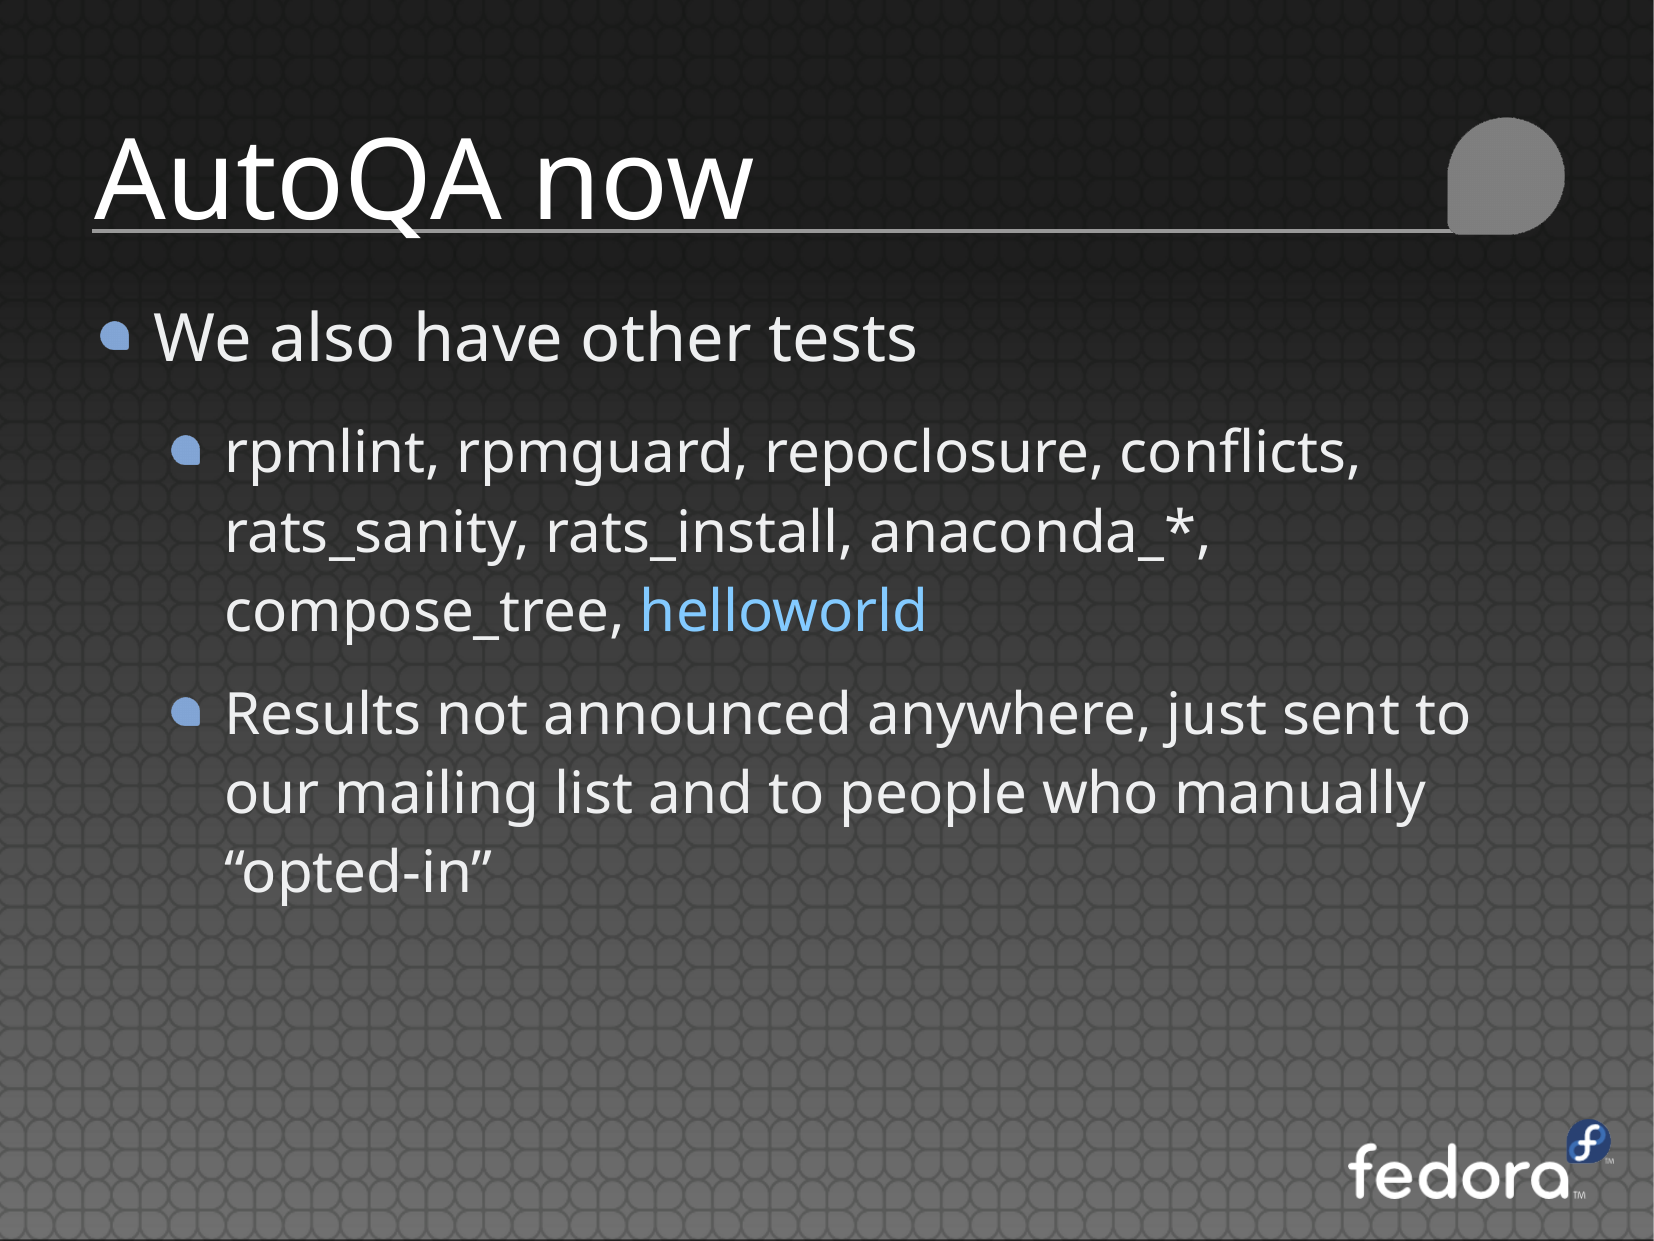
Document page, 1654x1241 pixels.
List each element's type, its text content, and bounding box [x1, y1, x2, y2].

title AutoQA now [94, 100, 1426, 251]
list We also have other tests rpmlint, rpmguard, repoclosure, conflicts, rats_sanity, rats_install, anaconda_*, compose_tree, helloworld Results not announced anywhere, just sent to our mailing list and to people who manually “opted-in” [82, 290, 1571, 1094]
picture [0, 0, 1654, 1241]
